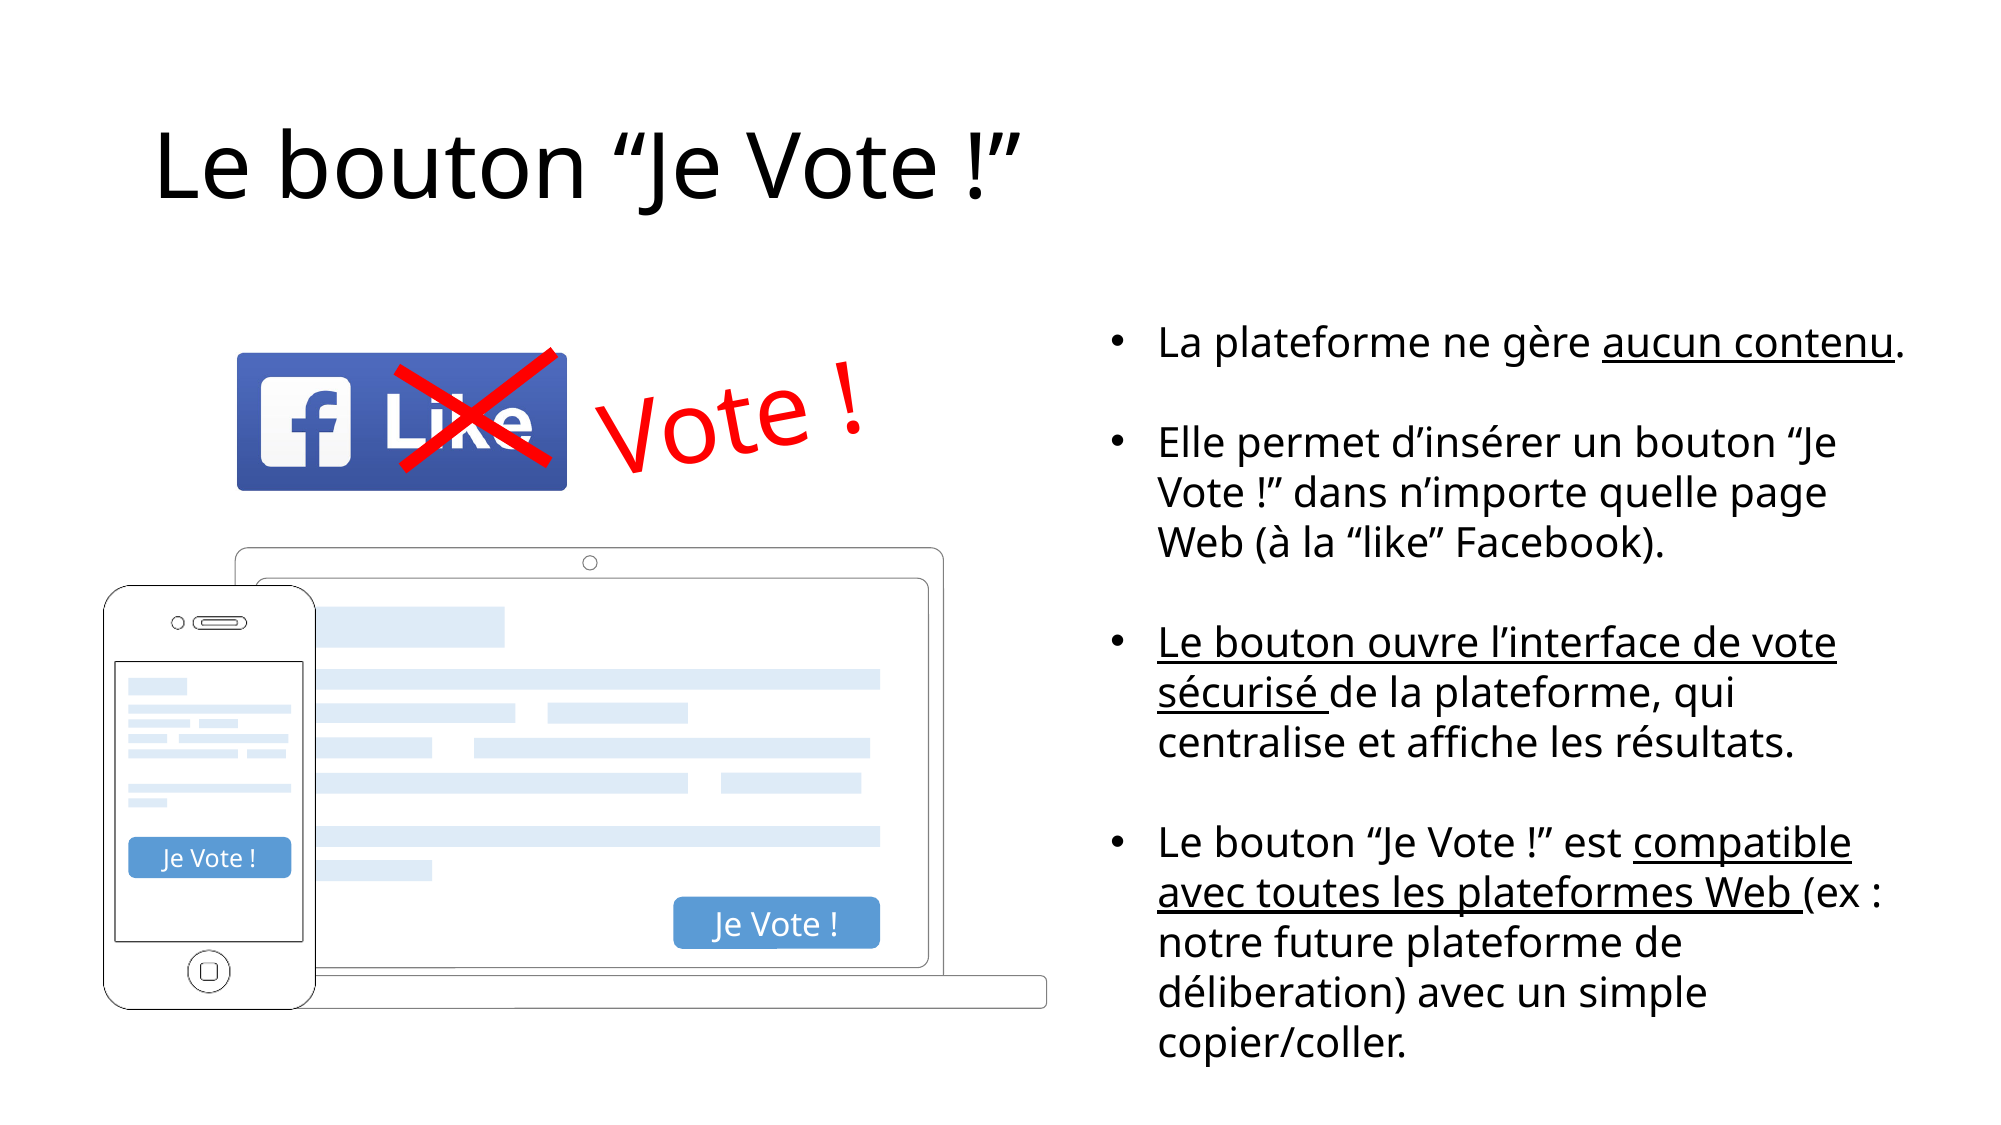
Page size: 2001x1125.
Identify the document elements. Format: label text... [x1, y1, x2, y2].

text_box Je Vote ! [128, 836, 292, 879]
text_box La plateforme ne gère aucun contenu. Elle permet d’insérer un bouton “Je Vote !” dans n’importe quelle page Web (à la “like” Facebook). Le bouton ouvre l’interface de vote sécurisé de la plateforme, qui centralise et affiche les résultats. Le bouton “Je Vote !” est compatible avec toutes les plateformes Web (ex : notre future plateforme de déliberation) avec un simple copier/coller. [1095, 308, 1932, 1074]
text_box [247, 749, 286, 759]
text_box [128, 734, 168, 744]
picture [235, 352, 570, 493]
text_box [199, 719, 238, 729]
picture [103, 585, 316, 1010]
text_box Je Vote ! [673, 896, 881, 949]
text_box [235, 547, 1047, 1009]
text_box [128, 749, 238, 759]
text_box Vote ! [574, 321, 888, 509]
text_box [128, 704, 292, 714]
text_box [128, 783, 292, 793]
text_box [128, 719, 191, 728]
text_box [128, 677, 188, 696]
text_box [178, 734, 289, 744]
text_box [128, 798, 168, 808]
title Le bouton “Je Vote !” [137, 59, 1863, 278]
